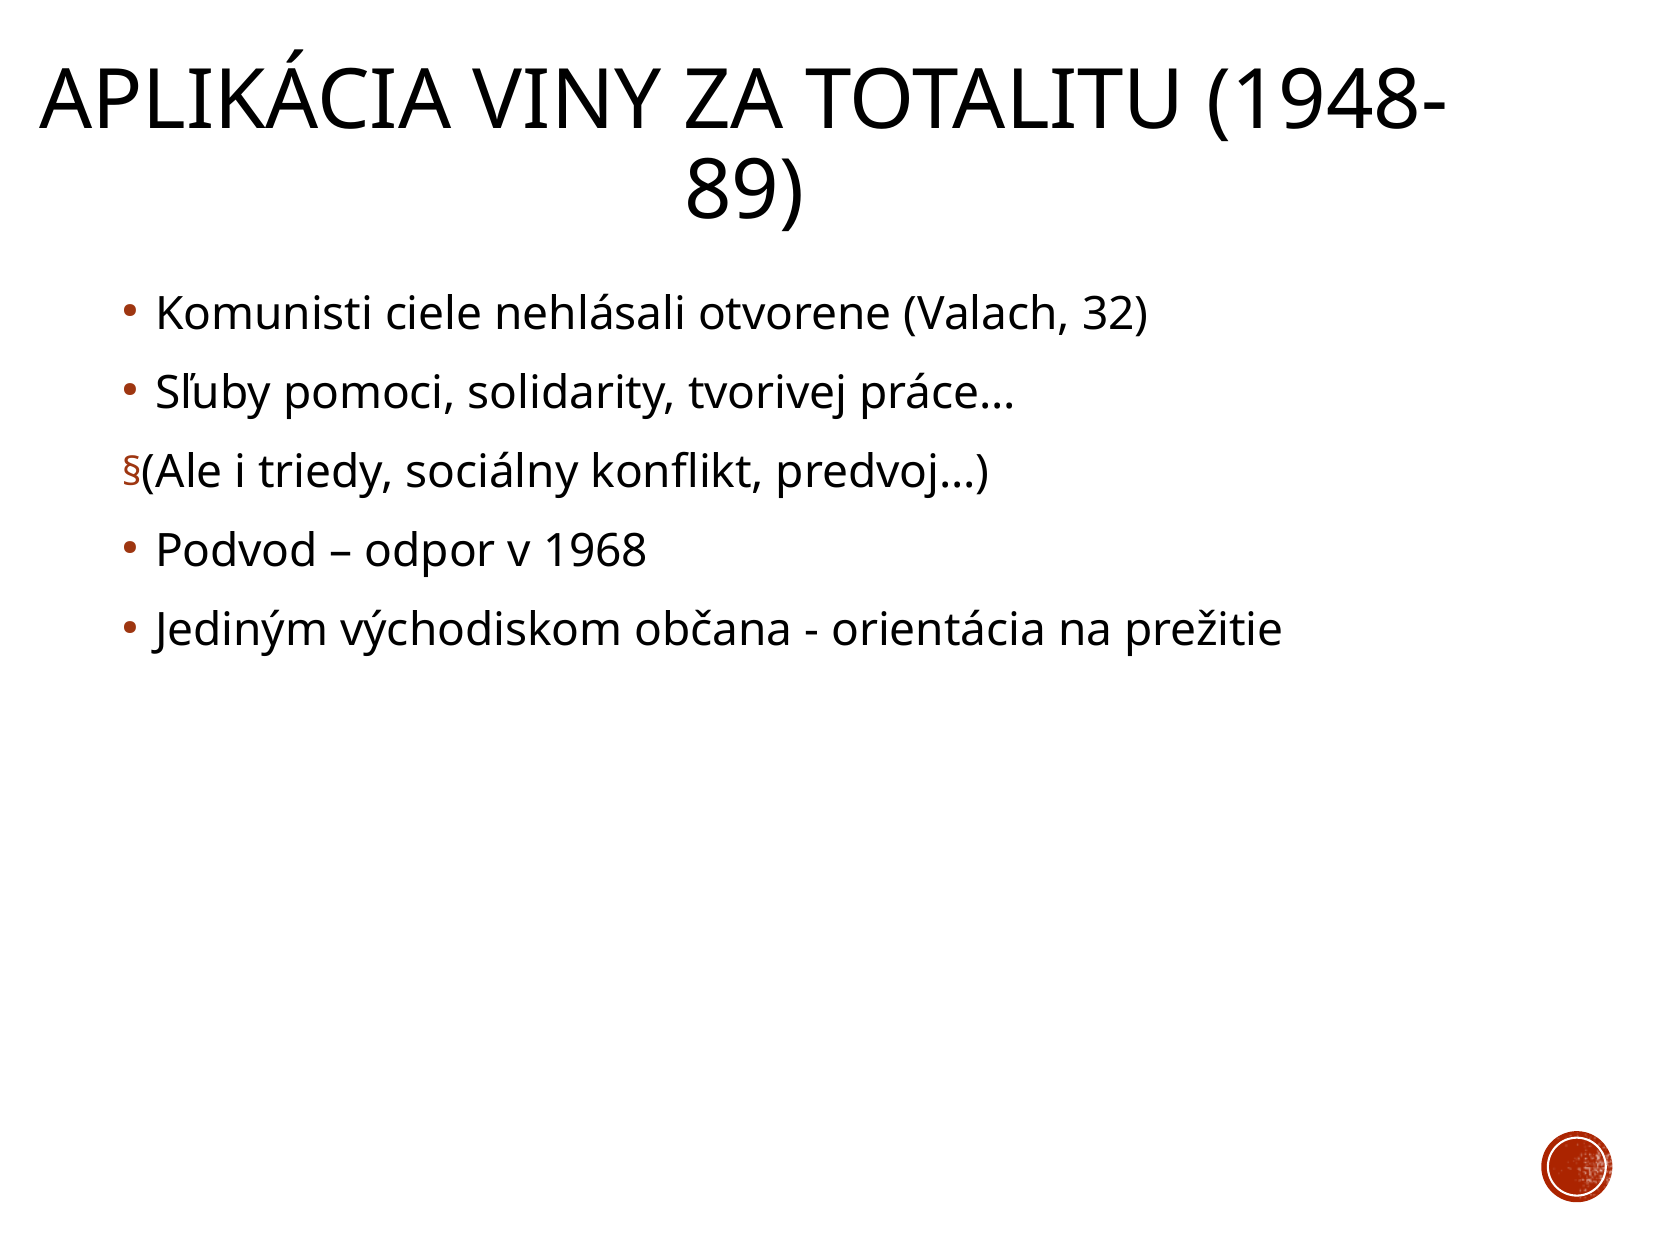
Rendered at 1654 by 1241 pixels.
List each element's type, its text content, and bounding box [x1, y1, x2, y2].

list Komunisti ciele nehlásali otvorene (Valach, 32) Sľuby pomoci, solidarity, tvorivej práce... (Ale i triedy, sociálny konflikt, predvoj...) Podvod – odpor v 1968 Jediným východiskom občana - orientácia na prežitie [107, 282, 1489, 1241]
title Aplikácia viny za totalitu (1948-89) [0, 49, 1489, 219]
